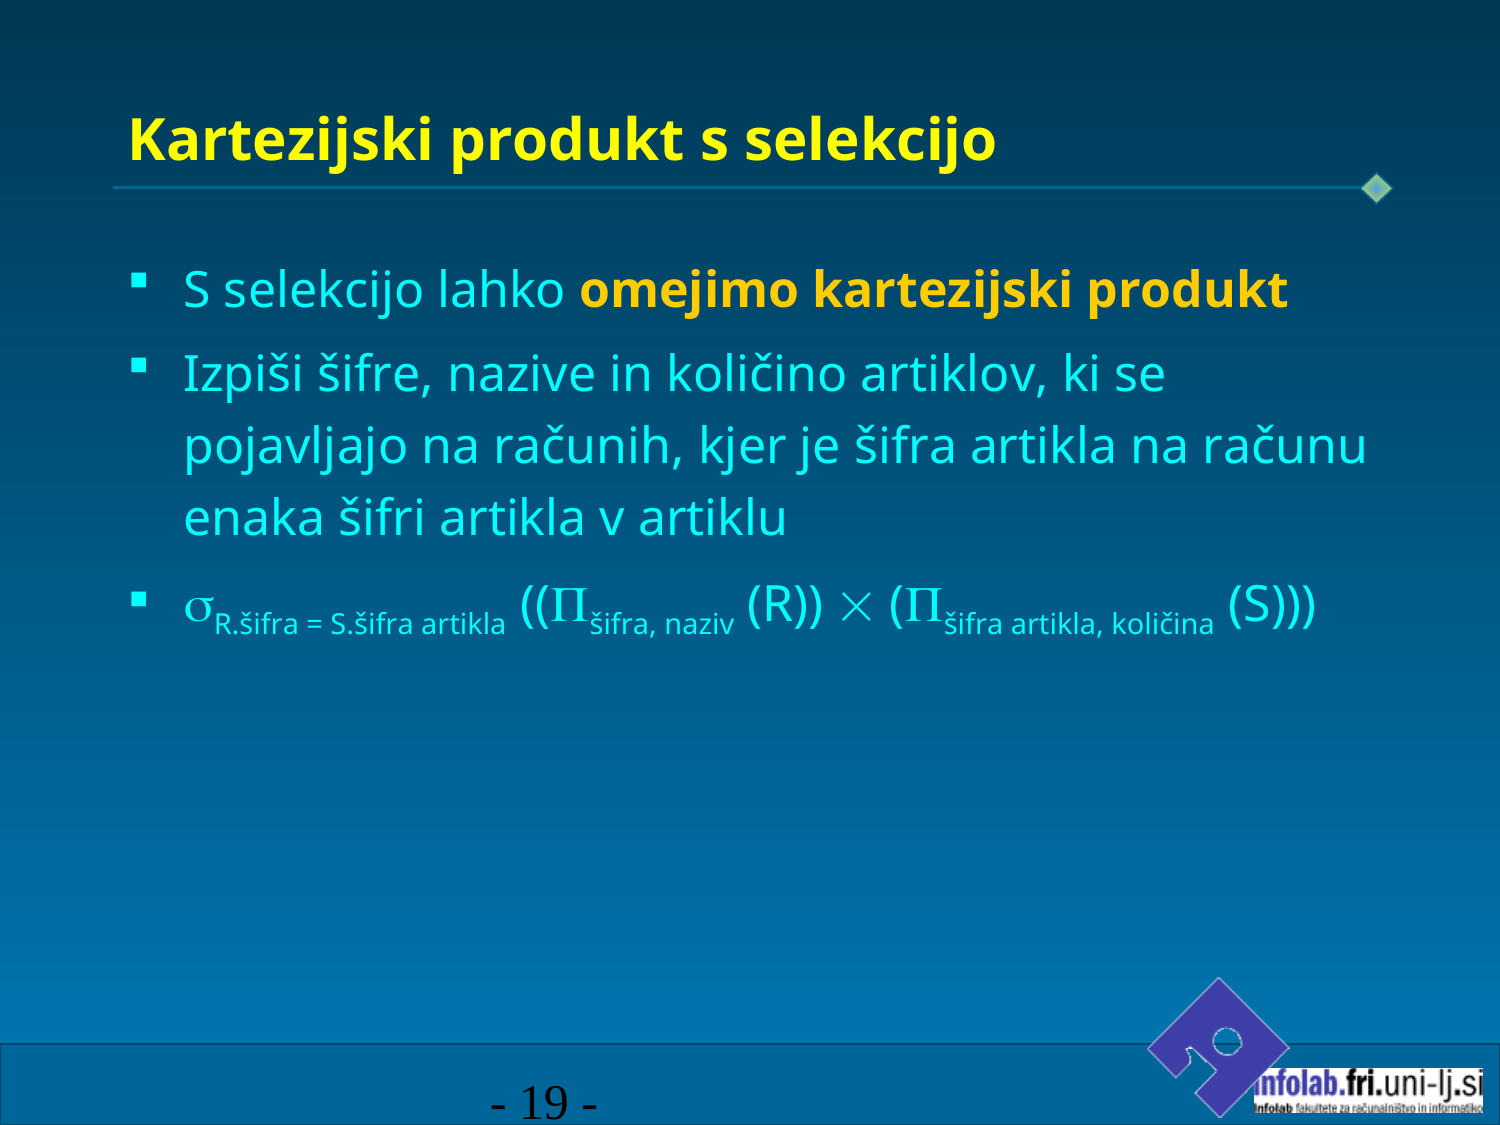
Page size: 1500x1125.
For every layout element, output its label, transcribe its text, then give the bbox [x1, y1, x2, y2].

picture [1149, 978, 1482, 1117]
list S selekcijo lahko omejimo kartezijski produkt Izpiši šifre, nazive in količino artiklov, ki se pojavljajo na računih, kjer je šifra artikla na računu enaka šifri artikla v artiklu R.šifra = S.šifra artikla ((šifra, naziv (R))  (šifra artikla, količina (S))) [112, 237, 1388, 963]
title Kartezijski produkt s selekcijo [112, 94, 1388, 181]
